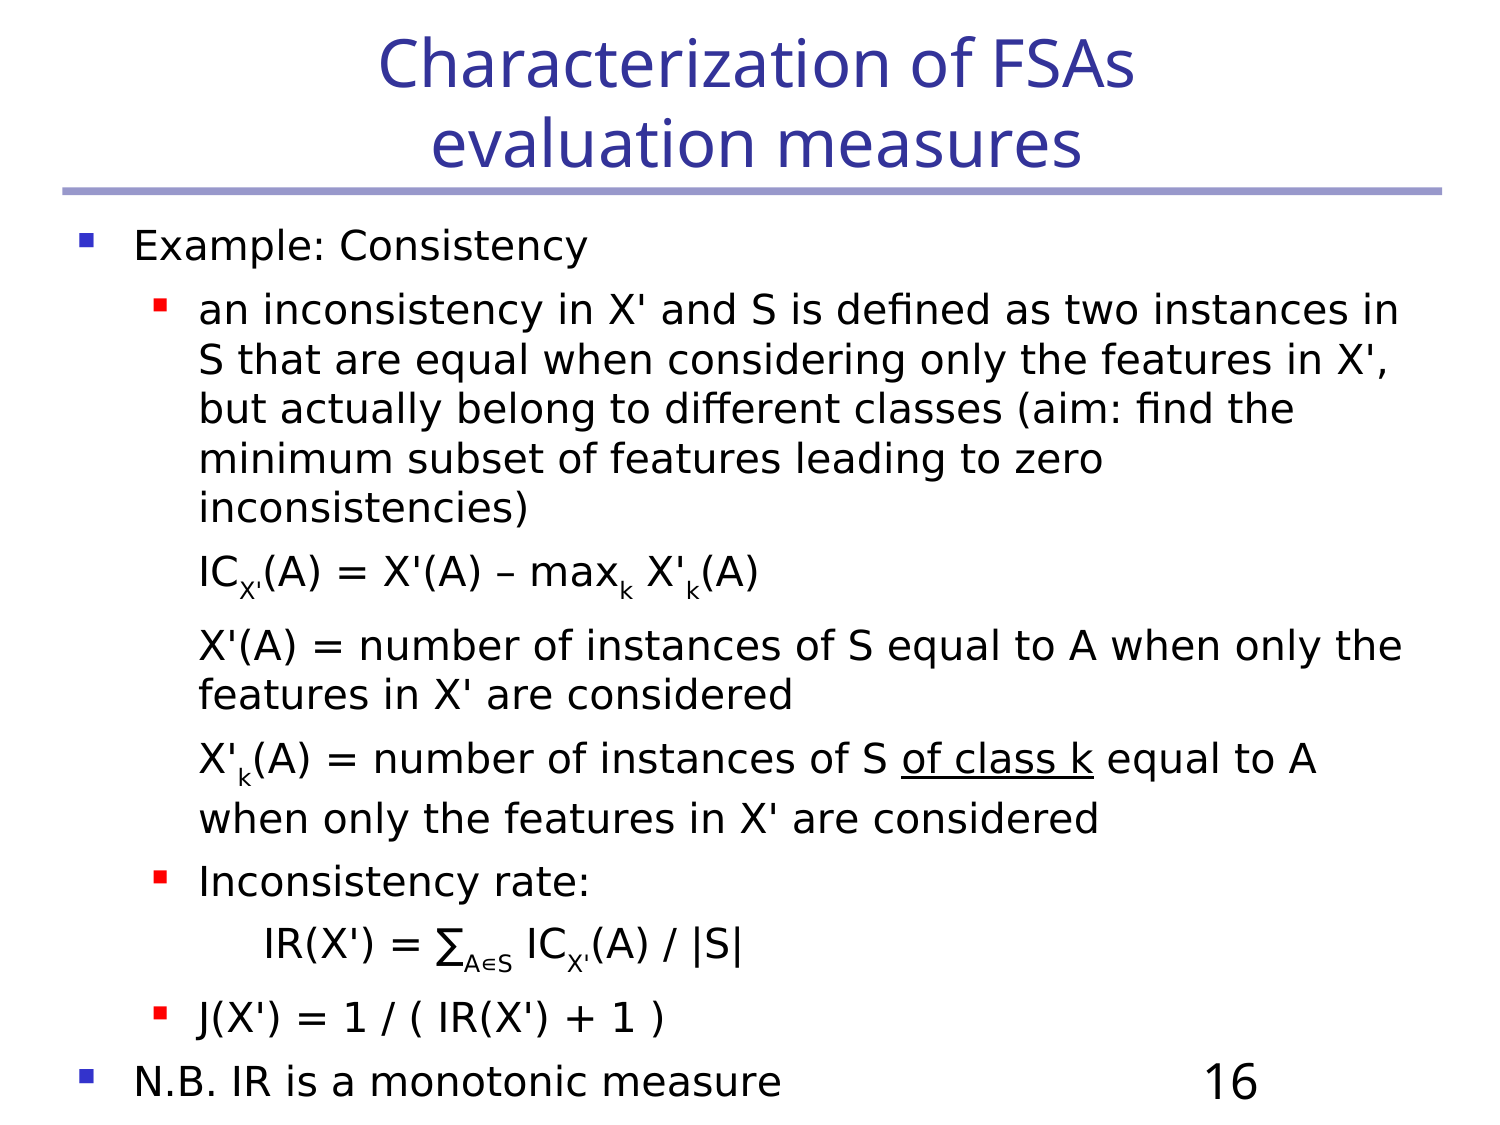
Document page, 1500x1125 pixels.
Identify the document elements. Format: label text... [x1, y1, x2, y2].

text_box <number> [1187, 1050, 1500, 1125]
list Example: Consistency an inconsistency in X' and S is defined as two instances in S that are equal when considering only the features in X', but actually belong to different classes (aim: find the minimum subset of features leading to zero inconsistencies) ICX'(A) = X'(A) – maxk X'k(A) X'(A) = number of instances of S equal to A when only the features in X' are considered X'k(A) = number of instances of S of class k equal to A when only the features in X' are considered Inconsistency rate: IR(X') = ∑A∊S ICX'(A) / |S| J(X') = 1 / ( IR(X') + 1 ) N.B. IR is a monotonic measure [62, 148, 1426, 1123]
title Characterization of FSAs evaluation measures [60, 13, 1456, 189]
